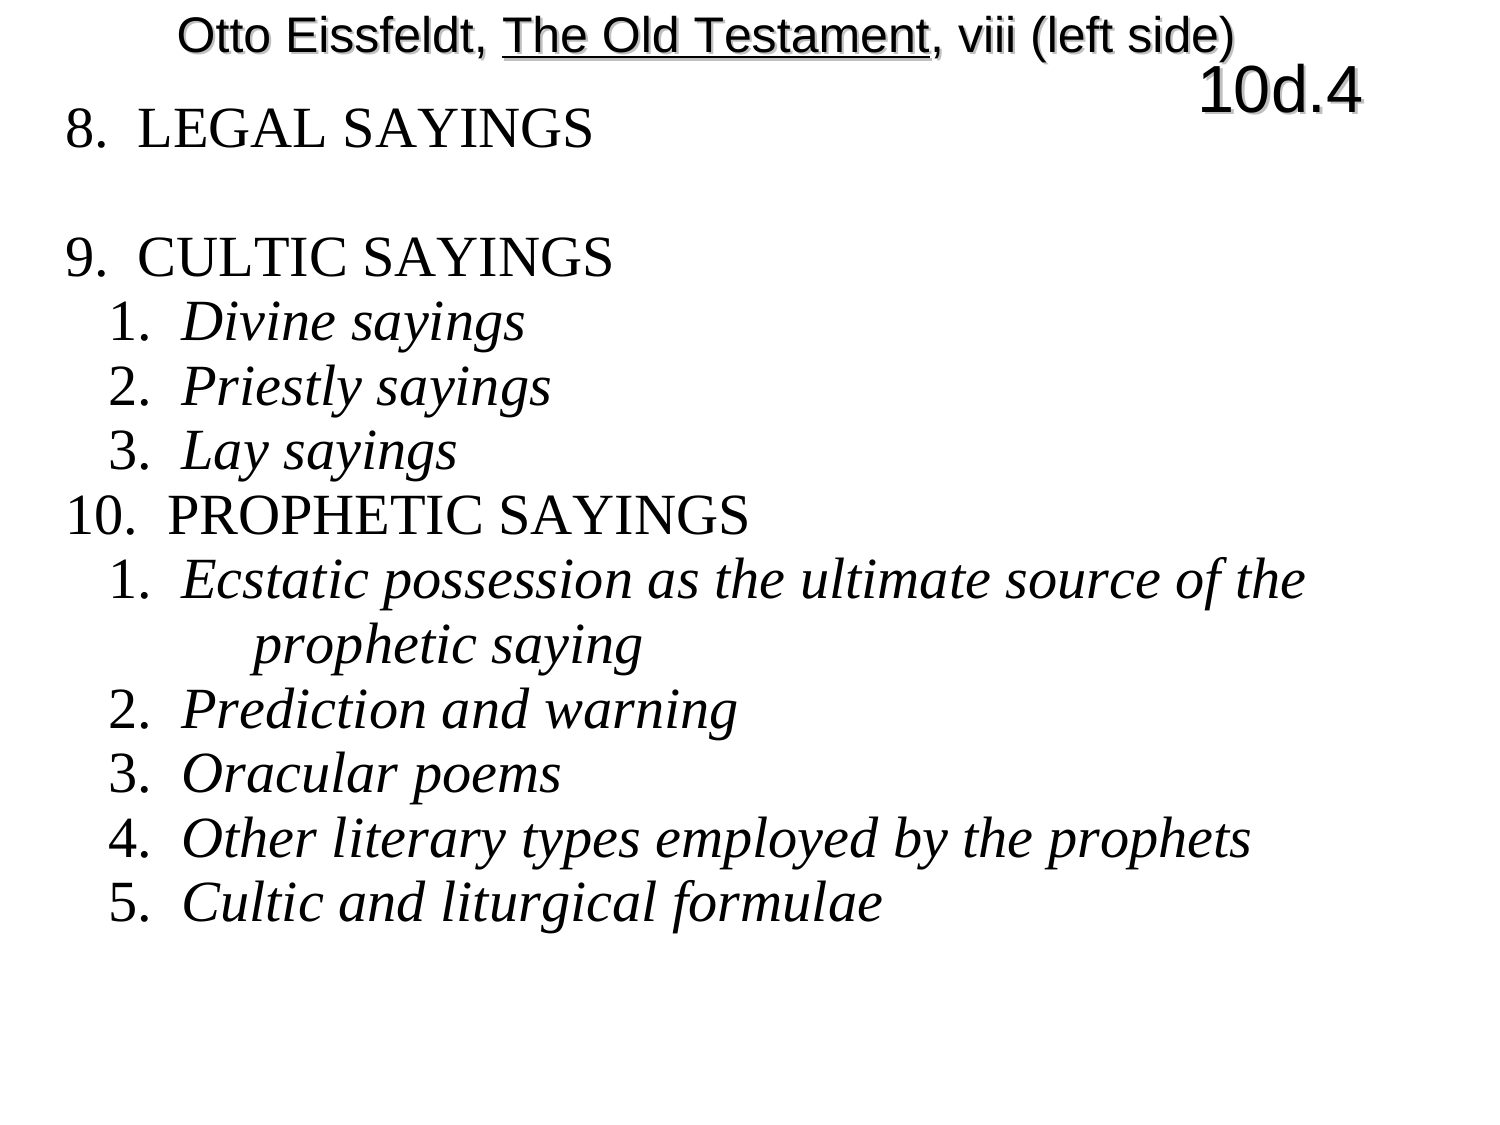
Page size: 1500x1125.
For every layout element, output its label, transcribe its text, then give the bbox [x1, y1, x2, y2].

text_box 10d.4 [1182, 43, 1445, 135]
text_box Otto Eissfeldt, The Old Testament, viii (left side) [112, 0, 1300, 71]
text_box 8. LEGAL SAYINGS 9. CULTIC SAYINGS 1. Divine sayings 2. Priestly sayings 3. Lay sayings 10. PROPHETIC SAYINGS 1. Ecstatic possession as the ultimate source of the prophetic saying 2. Prediction and warning 3. Oracular poems 4. Other literary types employed by the prophets 5. Cultic and liturgical formulae [50, 87, 1476, 942]
